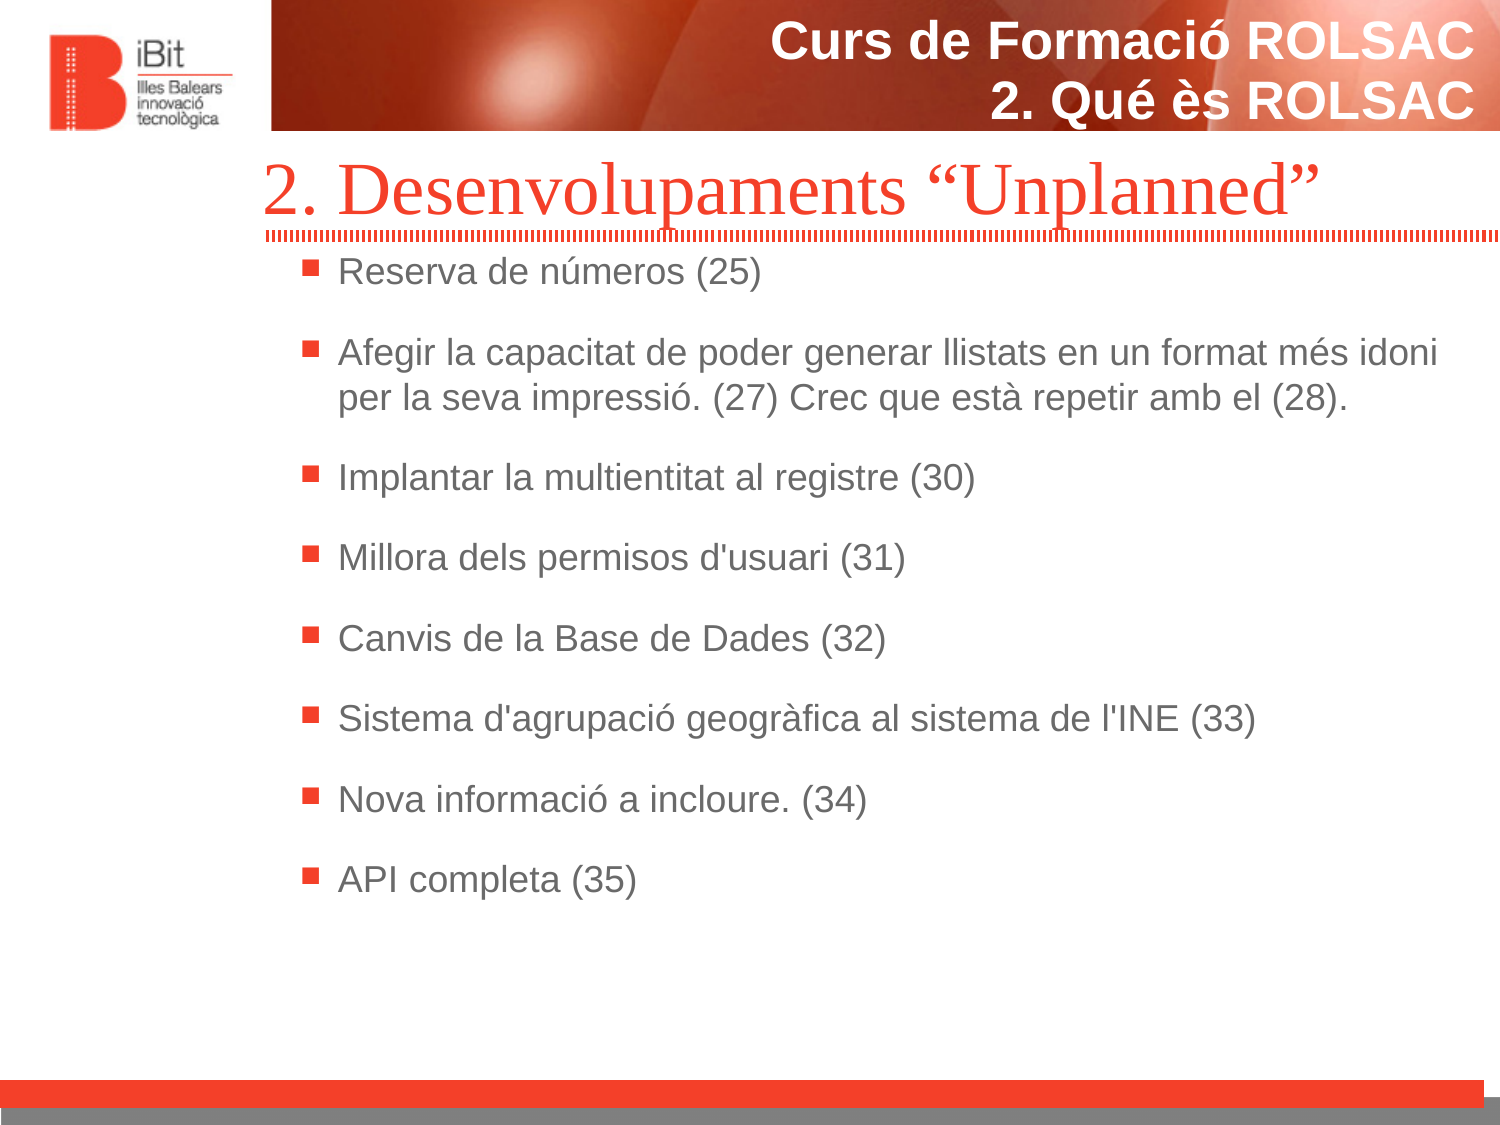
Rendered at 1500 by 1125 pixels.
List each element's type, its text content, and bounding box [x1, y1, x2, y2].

text_box Reserva de números (25) Afegir la capacitat de poder generar llistats en un format més idoni per la seva impressió. (27) Crec que està repetir amb el (28). Implantar la multientitat al registre (30) Millora dels permisos d'usuari (31) Canvis de la Base de Dades (32) Sistema d'agrupació geogràfica al sistema de l'INE (33) Nova informació a incloure. (34) API completa (35) [252, 239, 1477, 908]
title Curs de Formació ROLSAC 2. Qué ès ROLSAC [324, 8, 1477, 133]
text_box 2. Desenvolupaments “Unplanned” [247, 131, 1400, 237]
picture [0, 0, 1500, 131]
